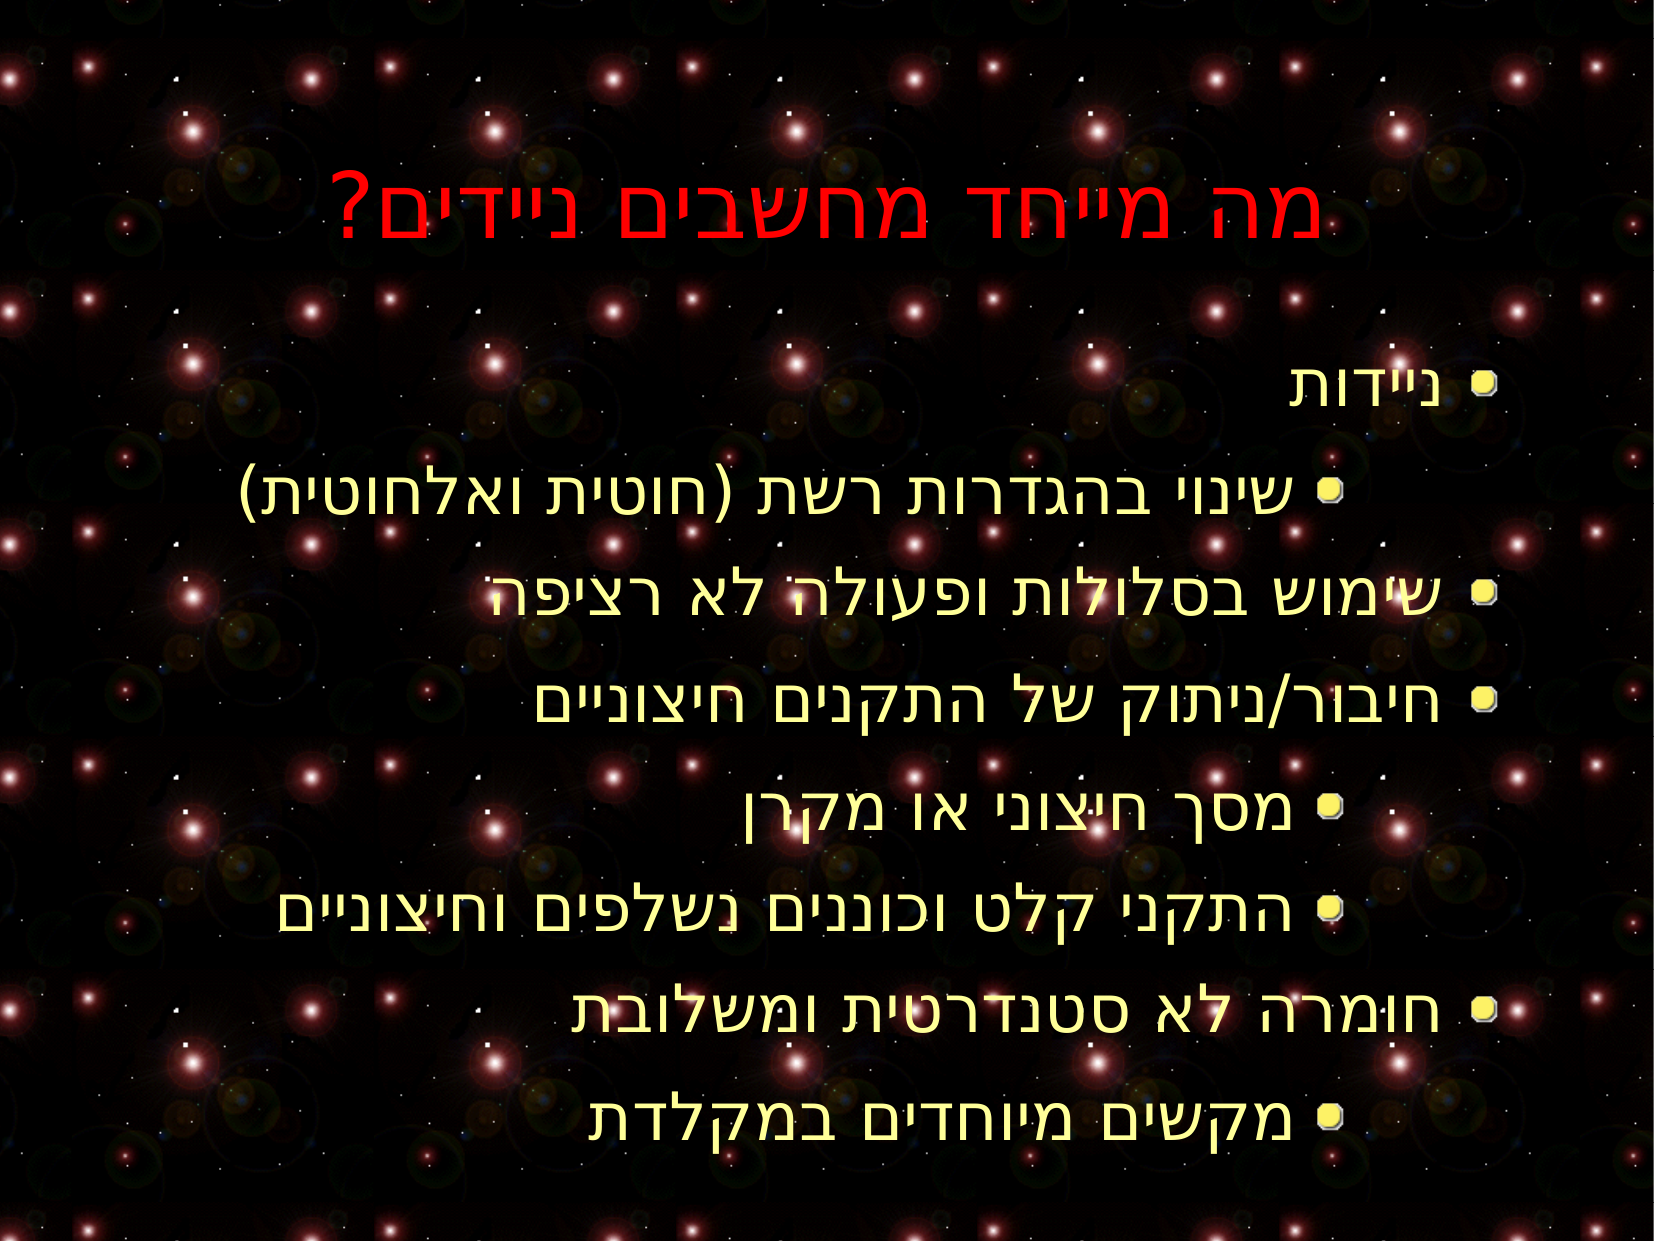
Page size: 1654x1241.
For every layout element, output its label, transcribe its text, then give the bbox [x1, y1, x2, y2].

title מה מייחד מחשבים ניידים? [121, 102, 1534, 311]
picture [0, 0, 1654, 1241]
list ניידות שינוי בהגדרות רשת (חוטית ואלחוטית) שימוש בסלולות ופעולה לא רציפה חיבור/ניתוק של התקנים חיצוניים מסך חיצוני או מקרן התקני קלט וכוננים נשלפים וחיצוניים חומרה לא סטנדרטית ומשלובת מקשים מיוחדים במקלדת [121, 344, 1534, 1127]
